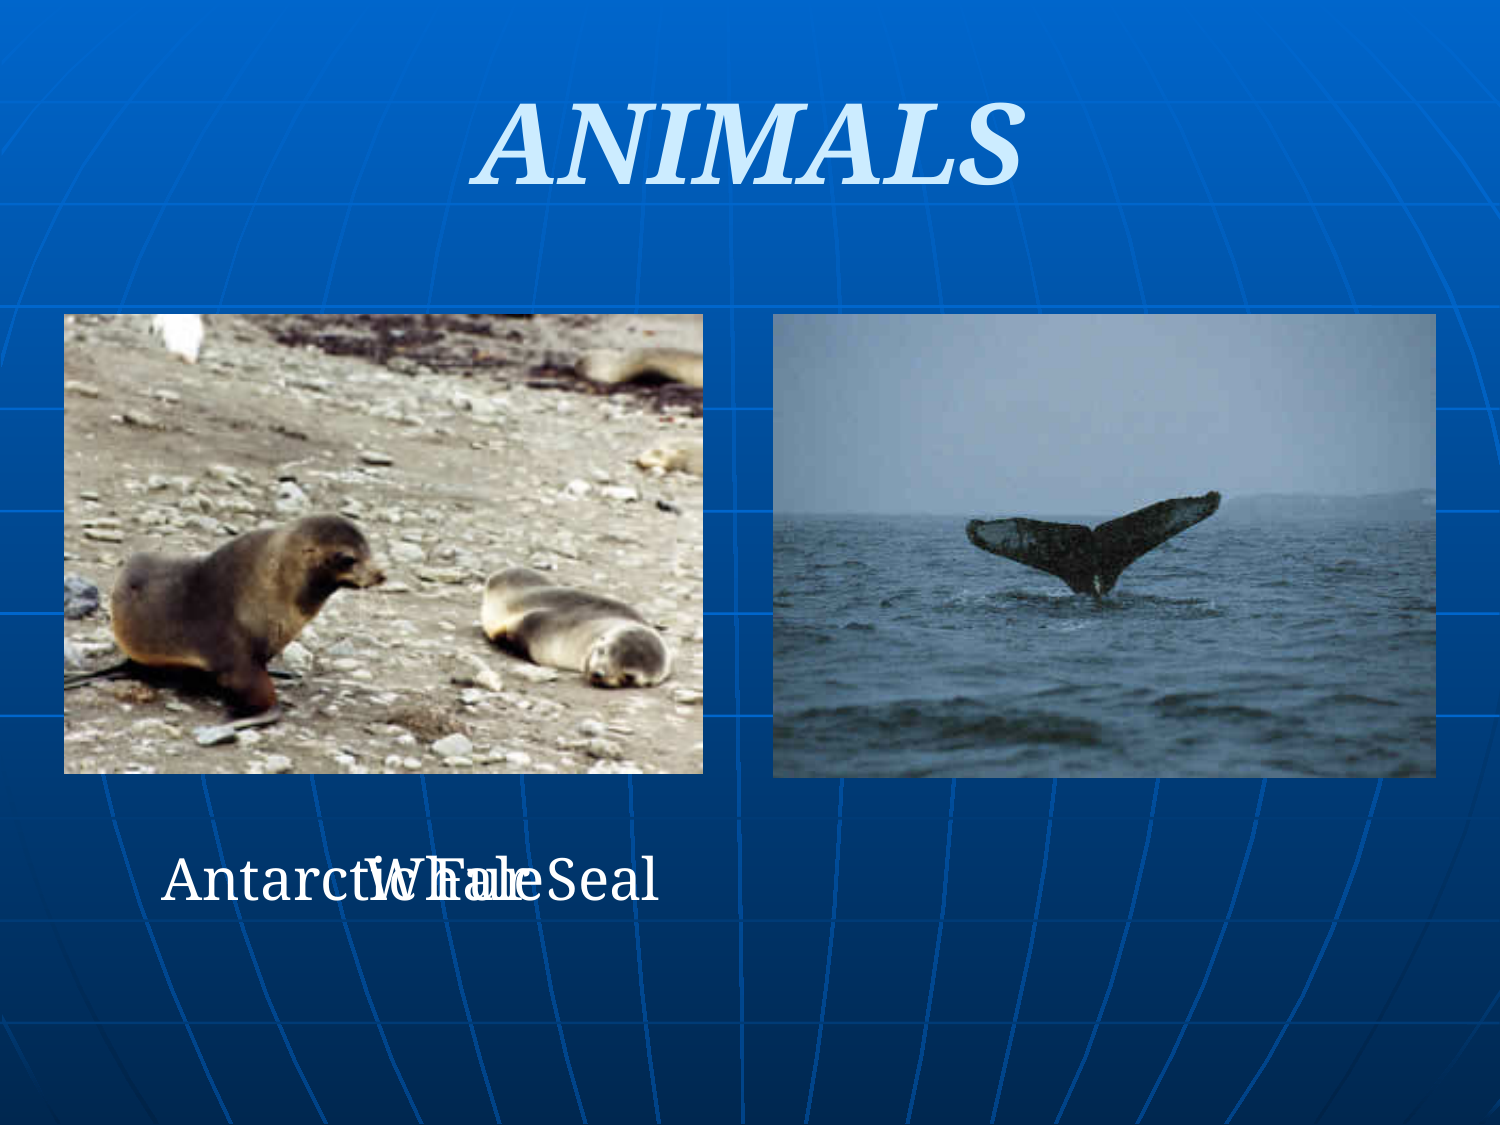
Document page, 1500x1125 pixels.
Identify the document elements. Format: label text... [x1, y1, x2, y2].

list Antarctic Fur Seal [75, 1006, 715, 1012]
picture [773, 314, 1436, 778]
title ANIMALS [75, 45, 1425, 233]
picture [64, 314, 703, 774]
list Whale [75, 262, 1425, 1006]
